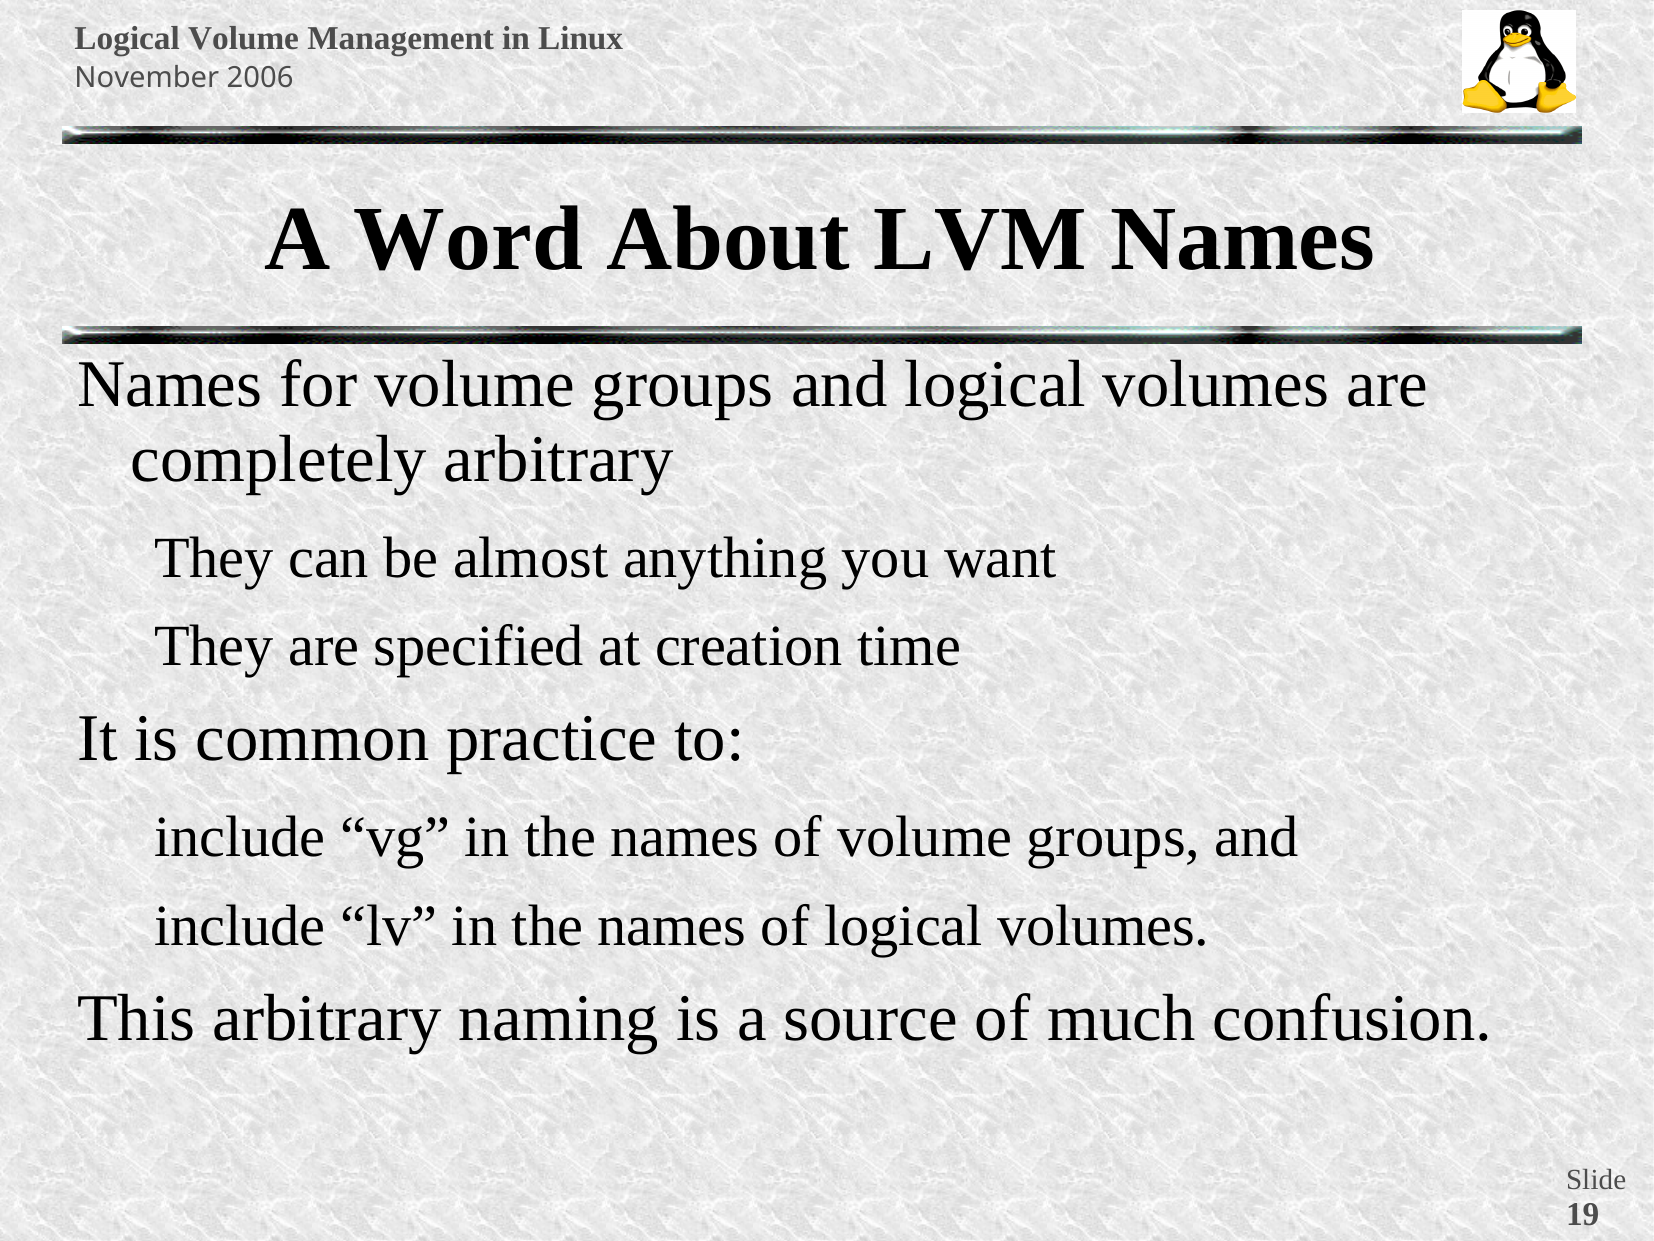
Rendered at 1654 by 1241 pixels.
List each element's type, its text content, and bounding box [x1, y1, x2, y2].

title A Word About LVM Names [59, 156, 1582, 320]
picture [0, 0, 1654, 1241]
list Names for volume groups and logical volumes are completely arbitrary They can be almost anything you want They are specified at creation time It is common practice to: include “vg” in the names of volume groups, and include “lv” in the names of logical volumes. This arbitrary naming is a source of much confusion. [59, 347, 1582, 1194]
